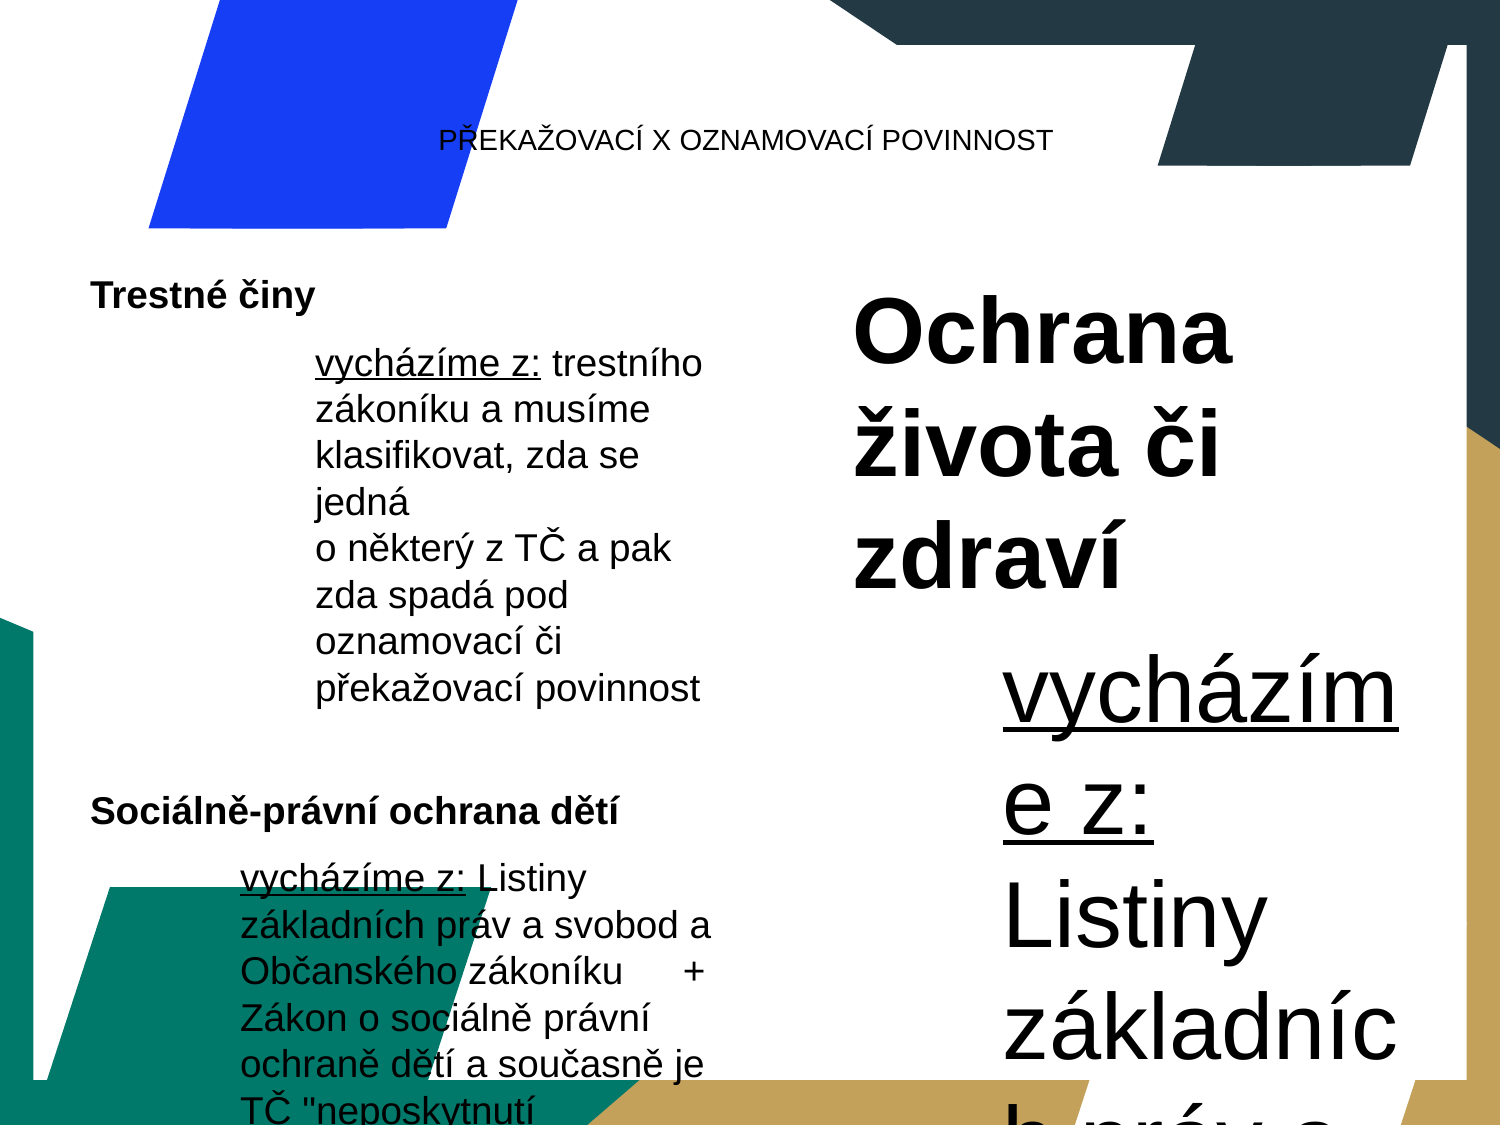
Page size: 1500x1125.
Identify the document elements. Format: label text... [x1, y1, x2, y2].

title PŘEKAŽOVACÍ X OZNAMOVACÍ POVINNOST [75, 45, 1425, 233]
list Ochrana života či zdraví vycházíme z: Listiny základních práv a svobod a Občanského zákoníku a současně je TČ "neposkytnutí pomoci" [762, 262, 1425, 1005]
list Trestné činy vycházíme z: trestního zákoníku a musíme klasifikovat, zda se jedná o některý z TČ a pak zda spadá pod oznamovací či překažovací povinnost Sociálně-právní ochrana dětí vycházíme z: Listiny základních práv a svobod a Občanského zákoníku + Zákon o sociálně právní ochraně dětí a současně je TČ "neposkytnutí pomoci" [75, 262, 738, 1005]
